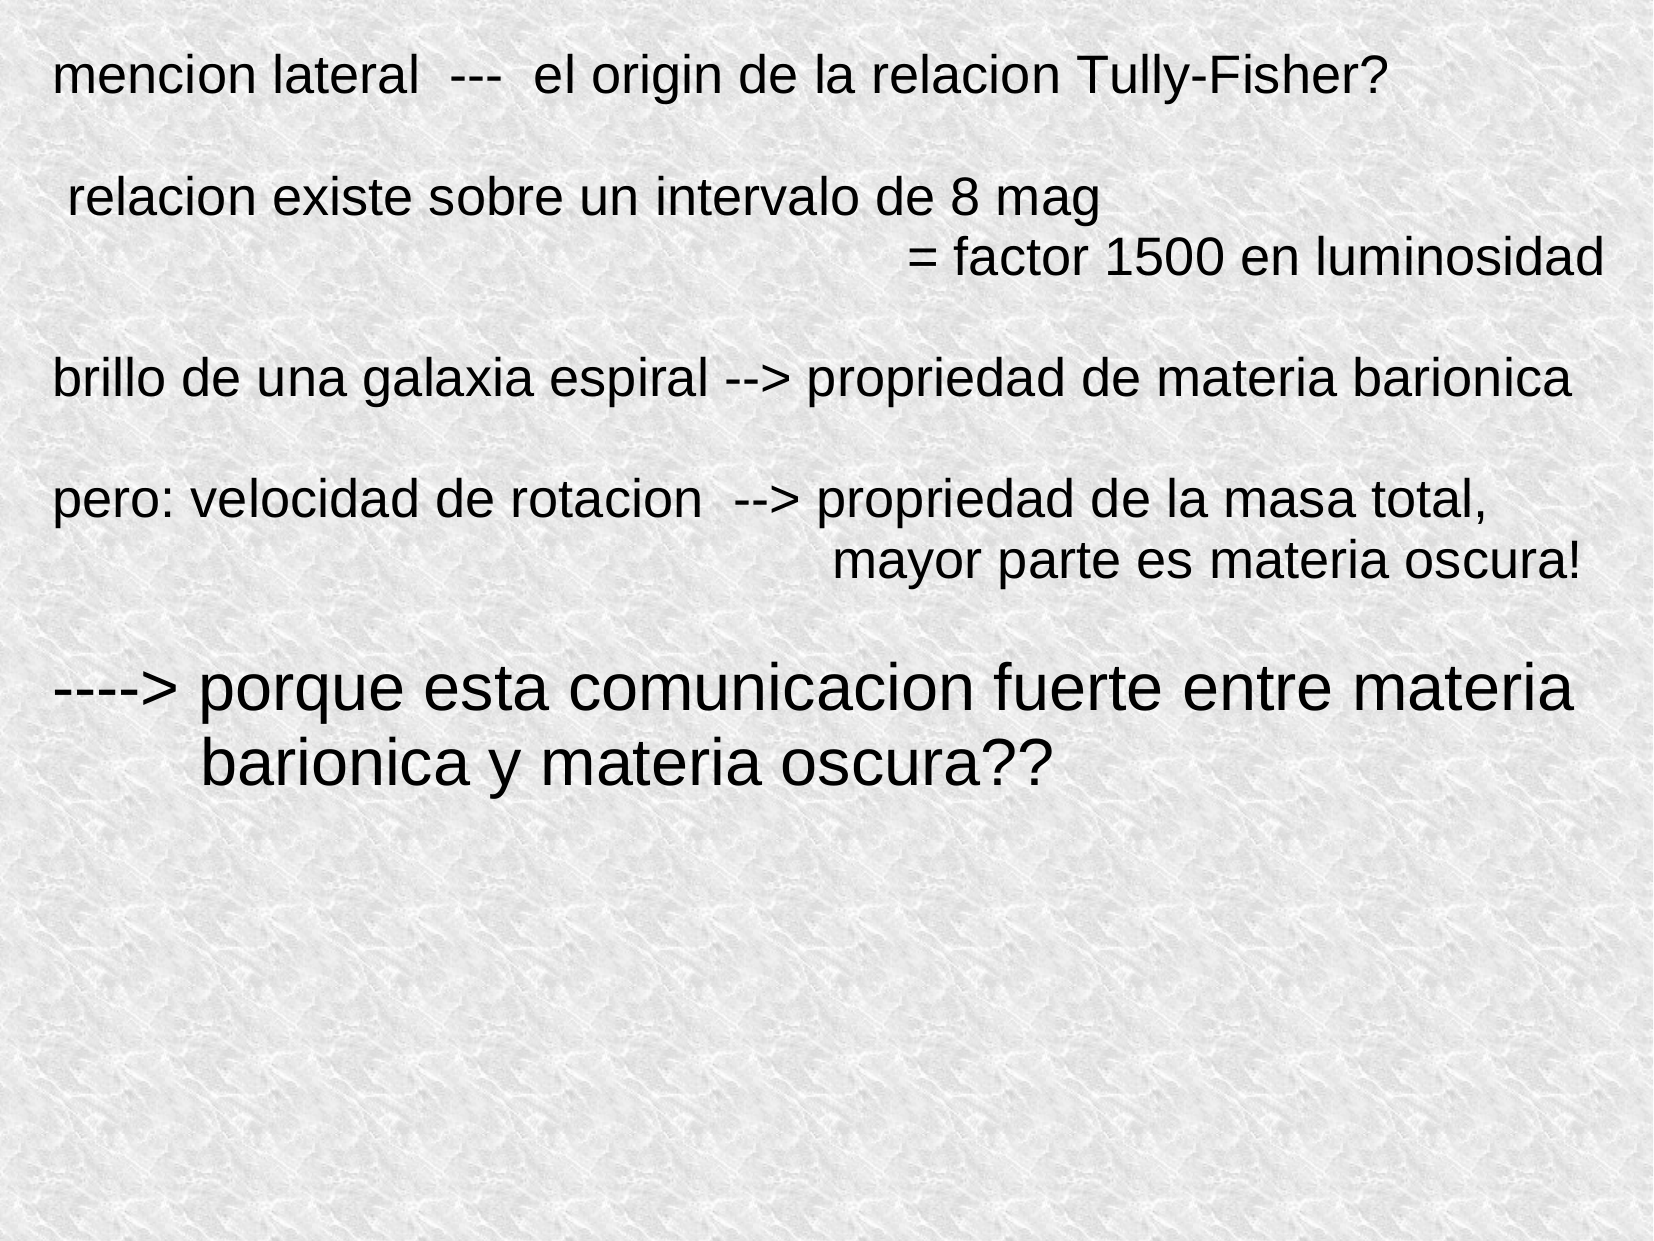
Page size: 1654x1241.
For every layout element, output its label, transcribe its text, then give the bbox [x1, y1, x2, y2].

picture [0, 0, 1654, 1241]
text_box mencion lateral --- el origin de la relacion Tully-Fisher? relacion existe sobre un intervalo de 8 mag = factor 1500 en luminosidad brillo de una galaxia espiral --> propriedad de materia barionica pero: velocidad de rotacion --> propriedad de la masa total, mayor parte es materia oscura! ----> porque esta comunicacion fuerte entre materia barionica y materia oscura?? [37, 37, 1622, 1026]
